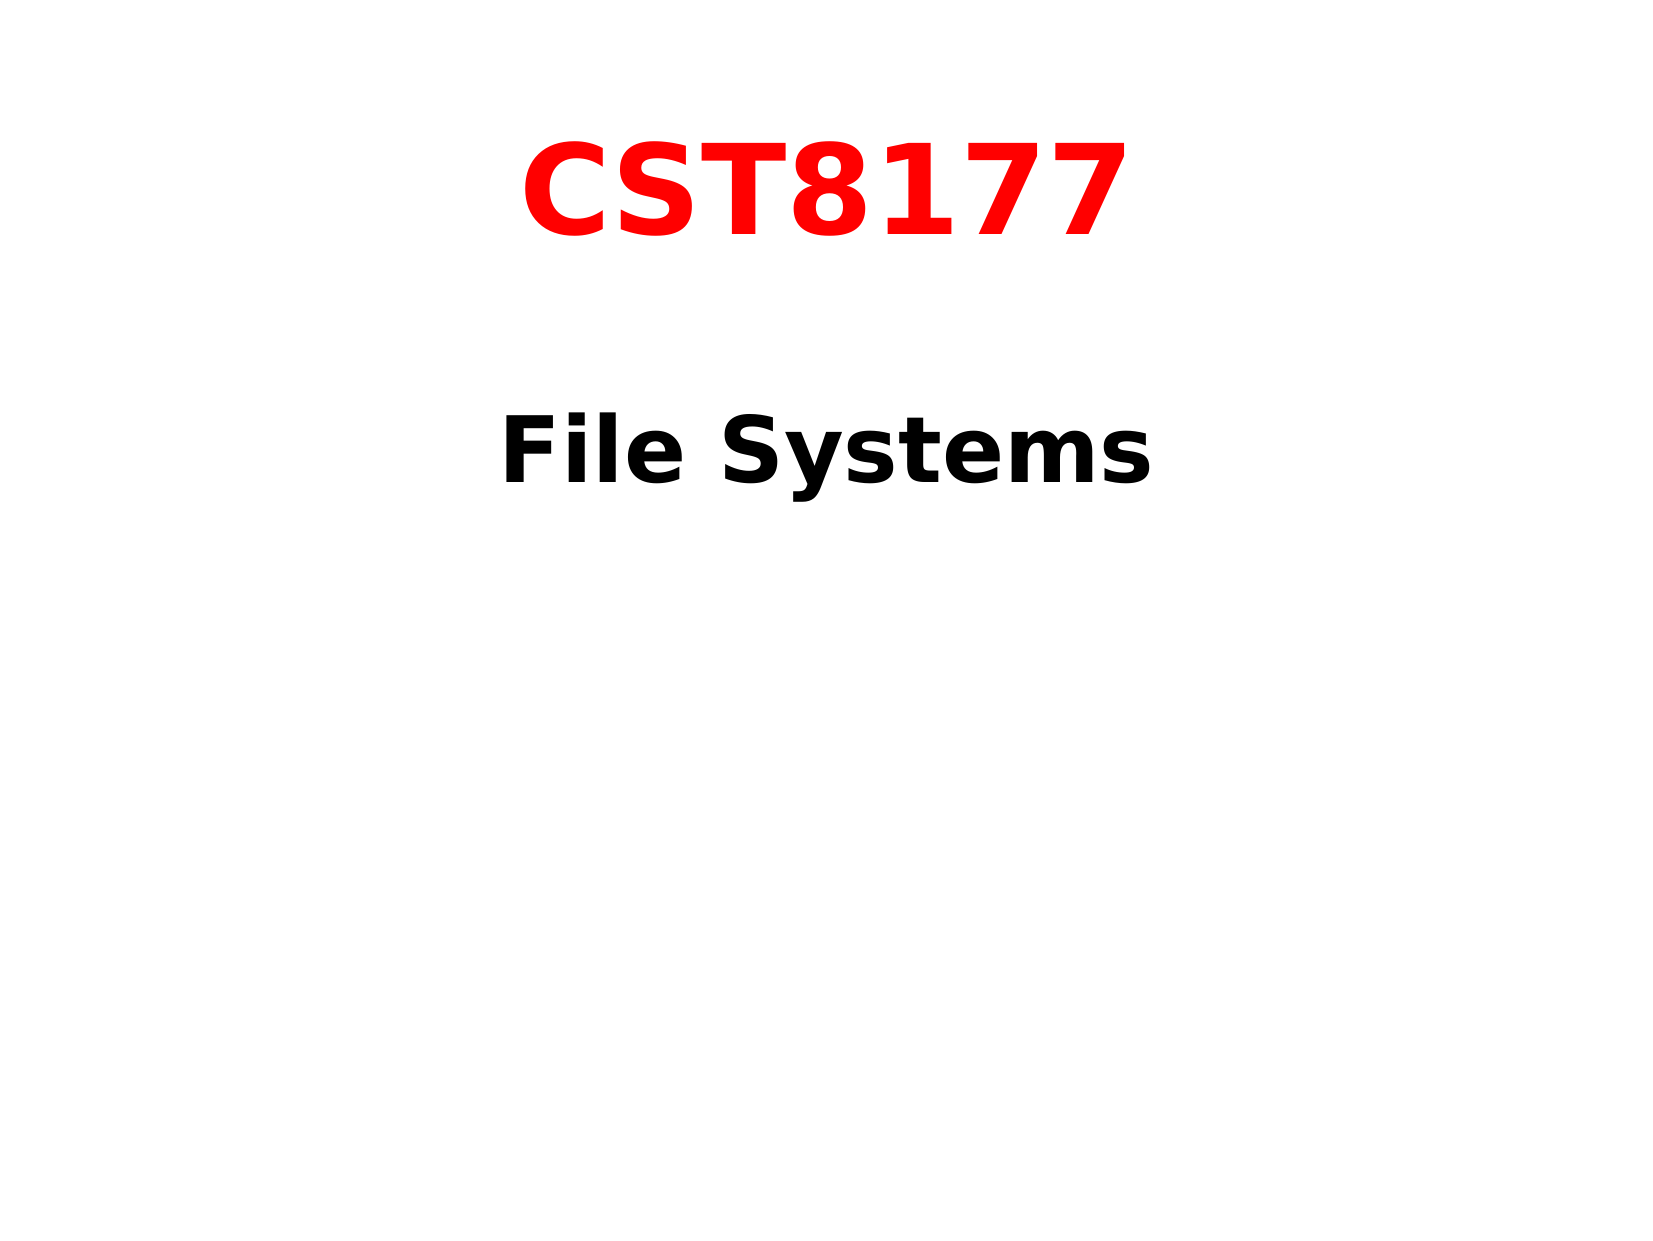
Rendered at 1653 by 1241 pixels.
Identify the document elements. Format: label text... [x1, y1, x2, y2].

list CST8177 File Systems [118, 118, 1536, 511]
